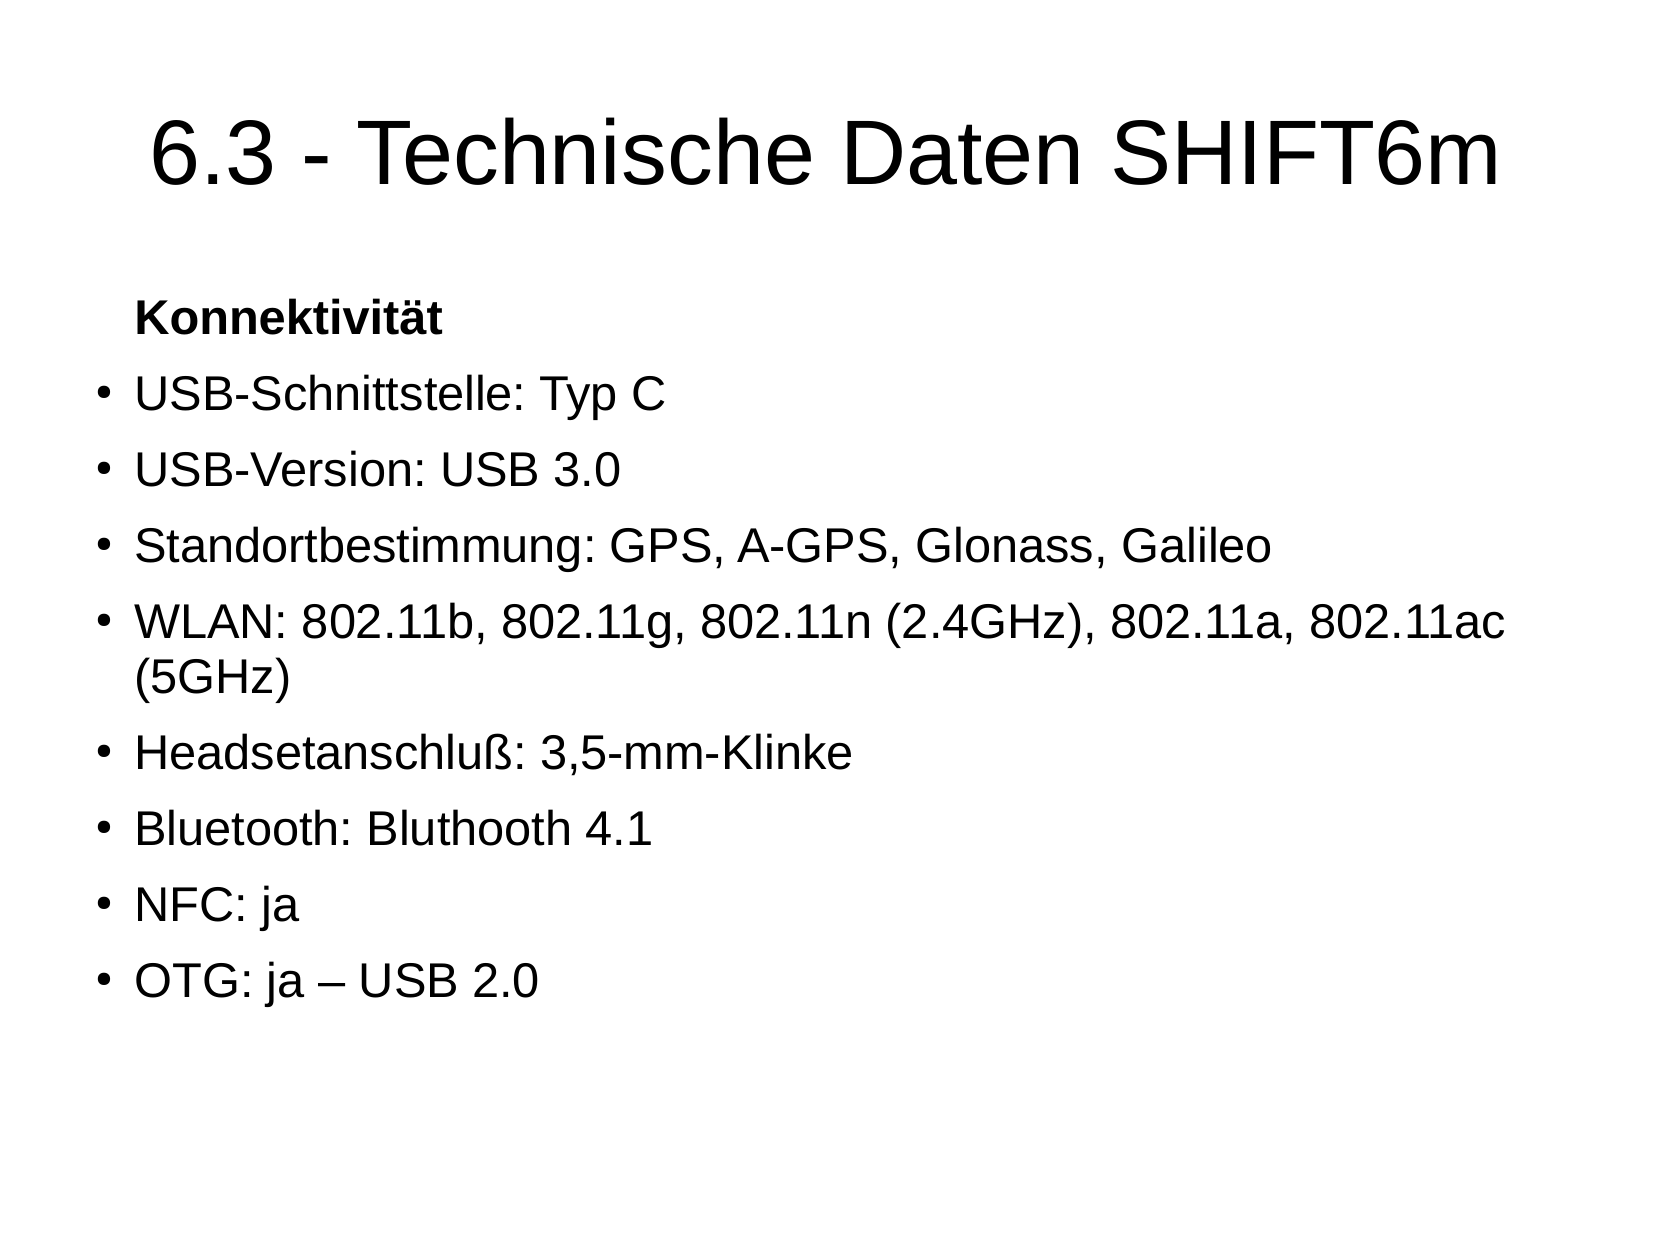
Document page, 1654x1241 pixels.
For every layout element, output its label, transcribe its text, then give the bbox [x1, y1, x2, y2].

list Konnektivität USB-Schnittstelle: Typ C USB-Version: USB 3.0 Standortbestimmung: GPS, A-GPS, Glonass, Galileo WLAN: 802.11b, 802.11g, 802.11n (2.4GHz), 802.11a, 802.11ac (5GHz) Headsetanschluß: 3,5-mm-Klinke Bluetooth: Bluthooth 4.1 NFC: ja OTG: ja – USB 2.0 [82, 290, 1571, 1010]
title 6.3 - Technische Daten SHIFT6m [82, 49, 1571, 257]
